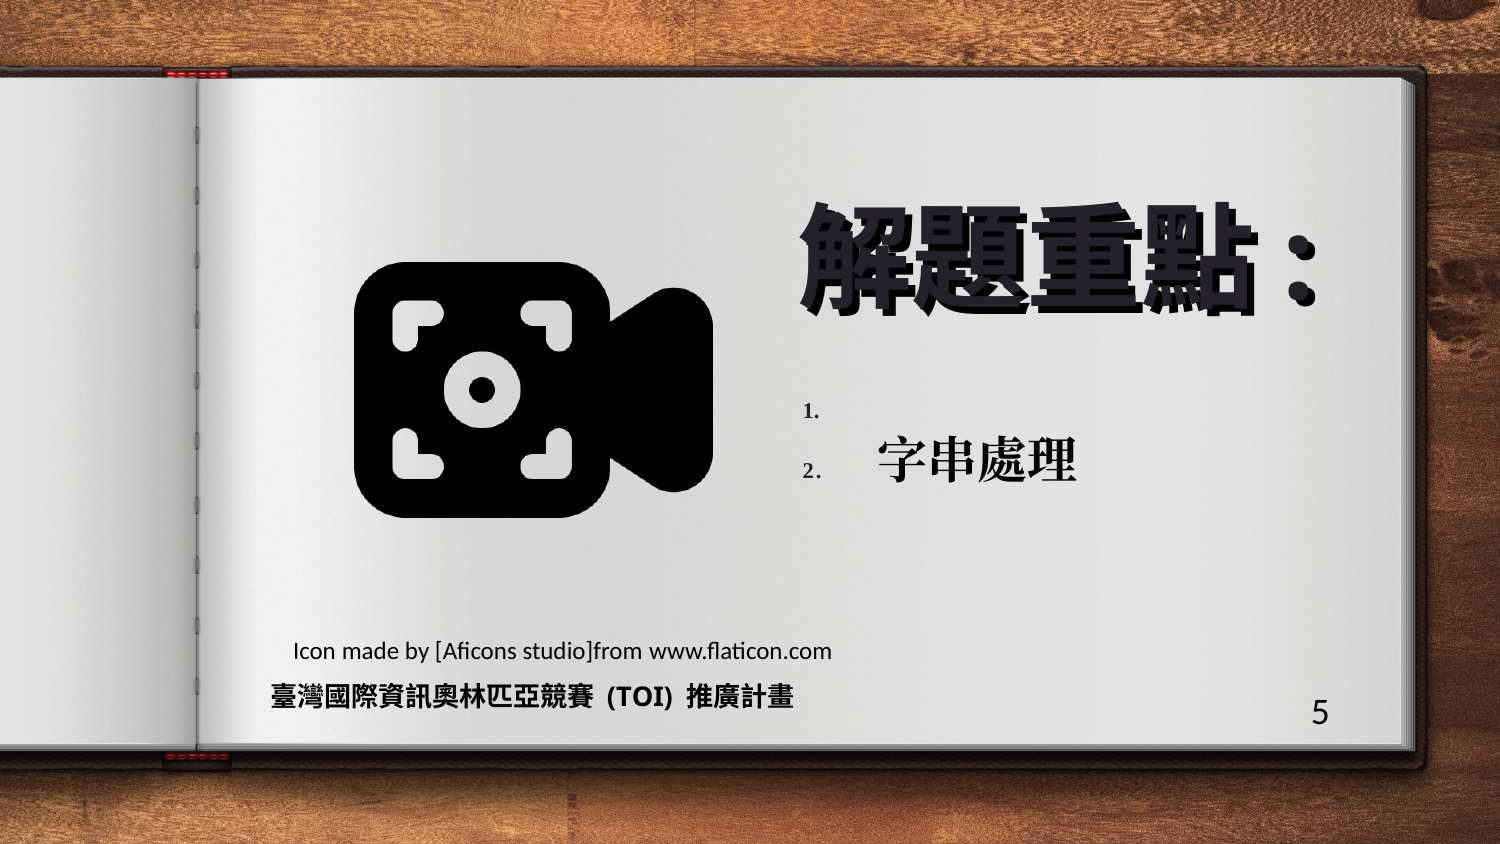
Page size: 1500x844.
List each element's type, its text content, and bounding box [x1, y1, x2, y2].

picture [328, 185, 738, 594]
title 解題重點: [782, 146, 1313, 338]
text_box [1295, 672, 1386, 737]
text_box Icon made by [Aficons studio]from www.flaticon.com [278, 627, 867, 672]
subtitle 字串處理 [787, 353, 1341, 627]
